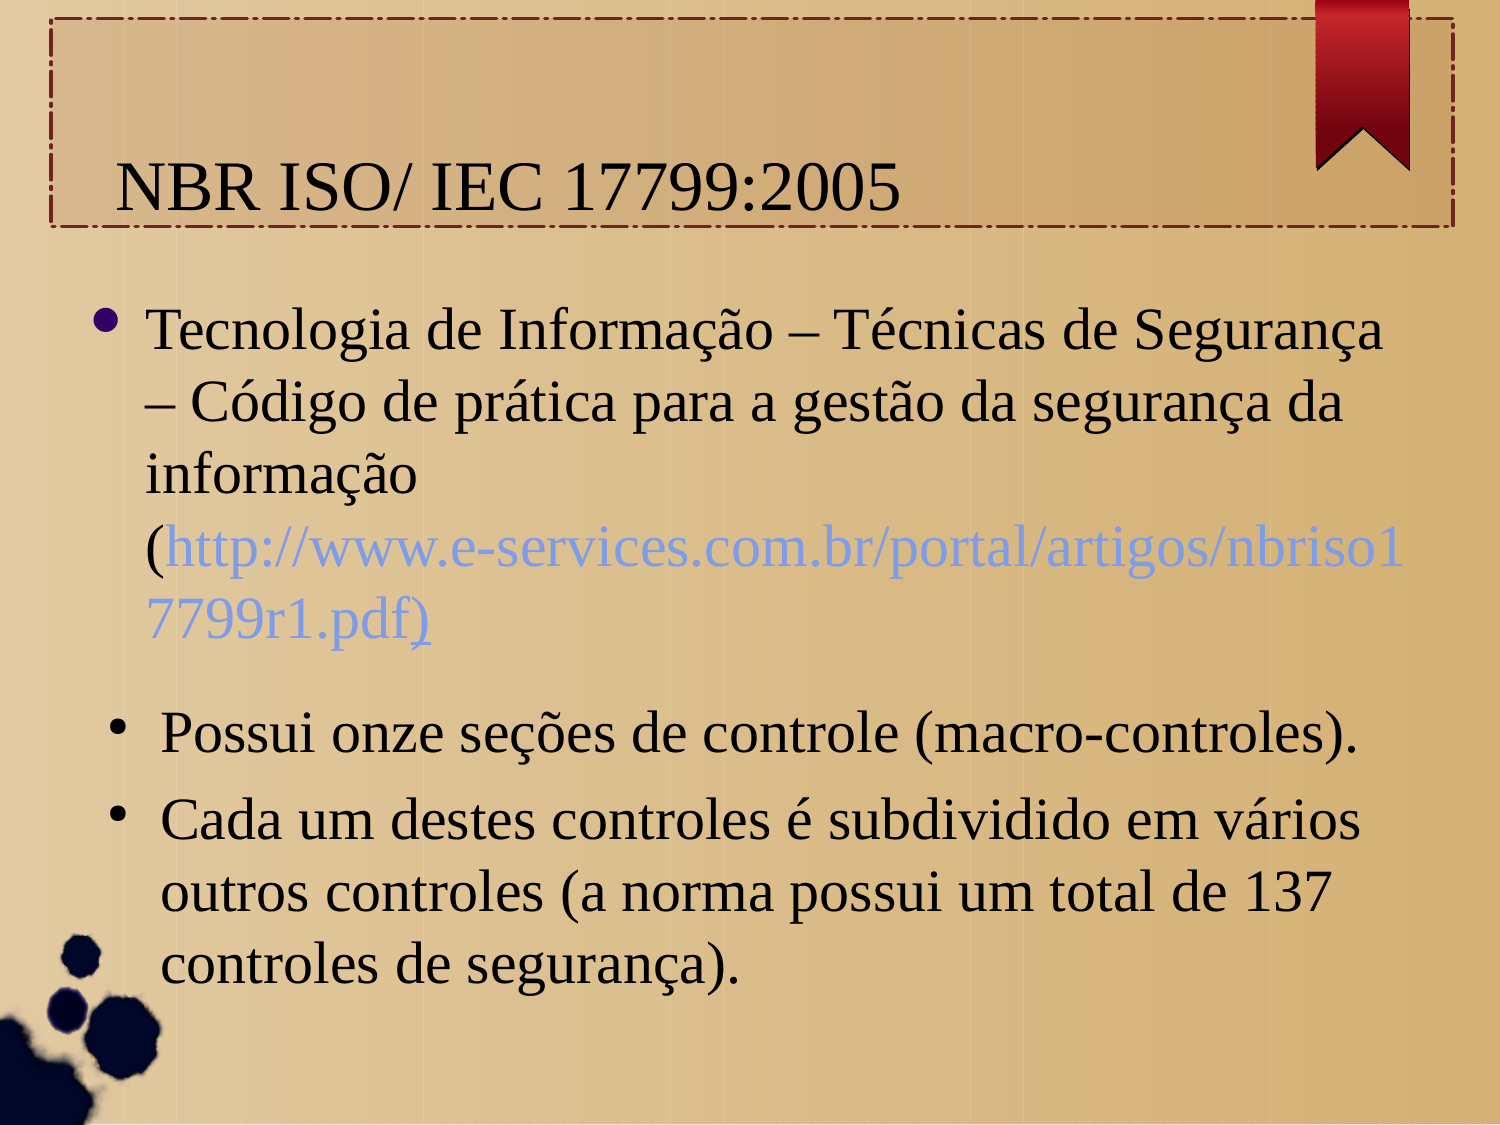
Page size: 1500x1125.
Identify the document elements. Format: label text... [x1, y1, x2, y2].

list Tecnologia de Informação – Técnicas de Segurança – Código de prática para a gestão da segurança da informação (http://www.e-services.com.br/portal/artigos/nbriso17799r1.pdf) Possui onze seções de controle (macro-controles). Cada um destes controles é subdividido em vários outros controles (a norma possui um total de 137 controles de segurança). [75, 282, 1426, 1006]
title NBR ISO/ IEC 17799:2005 [74, 20, 1313, 233]
